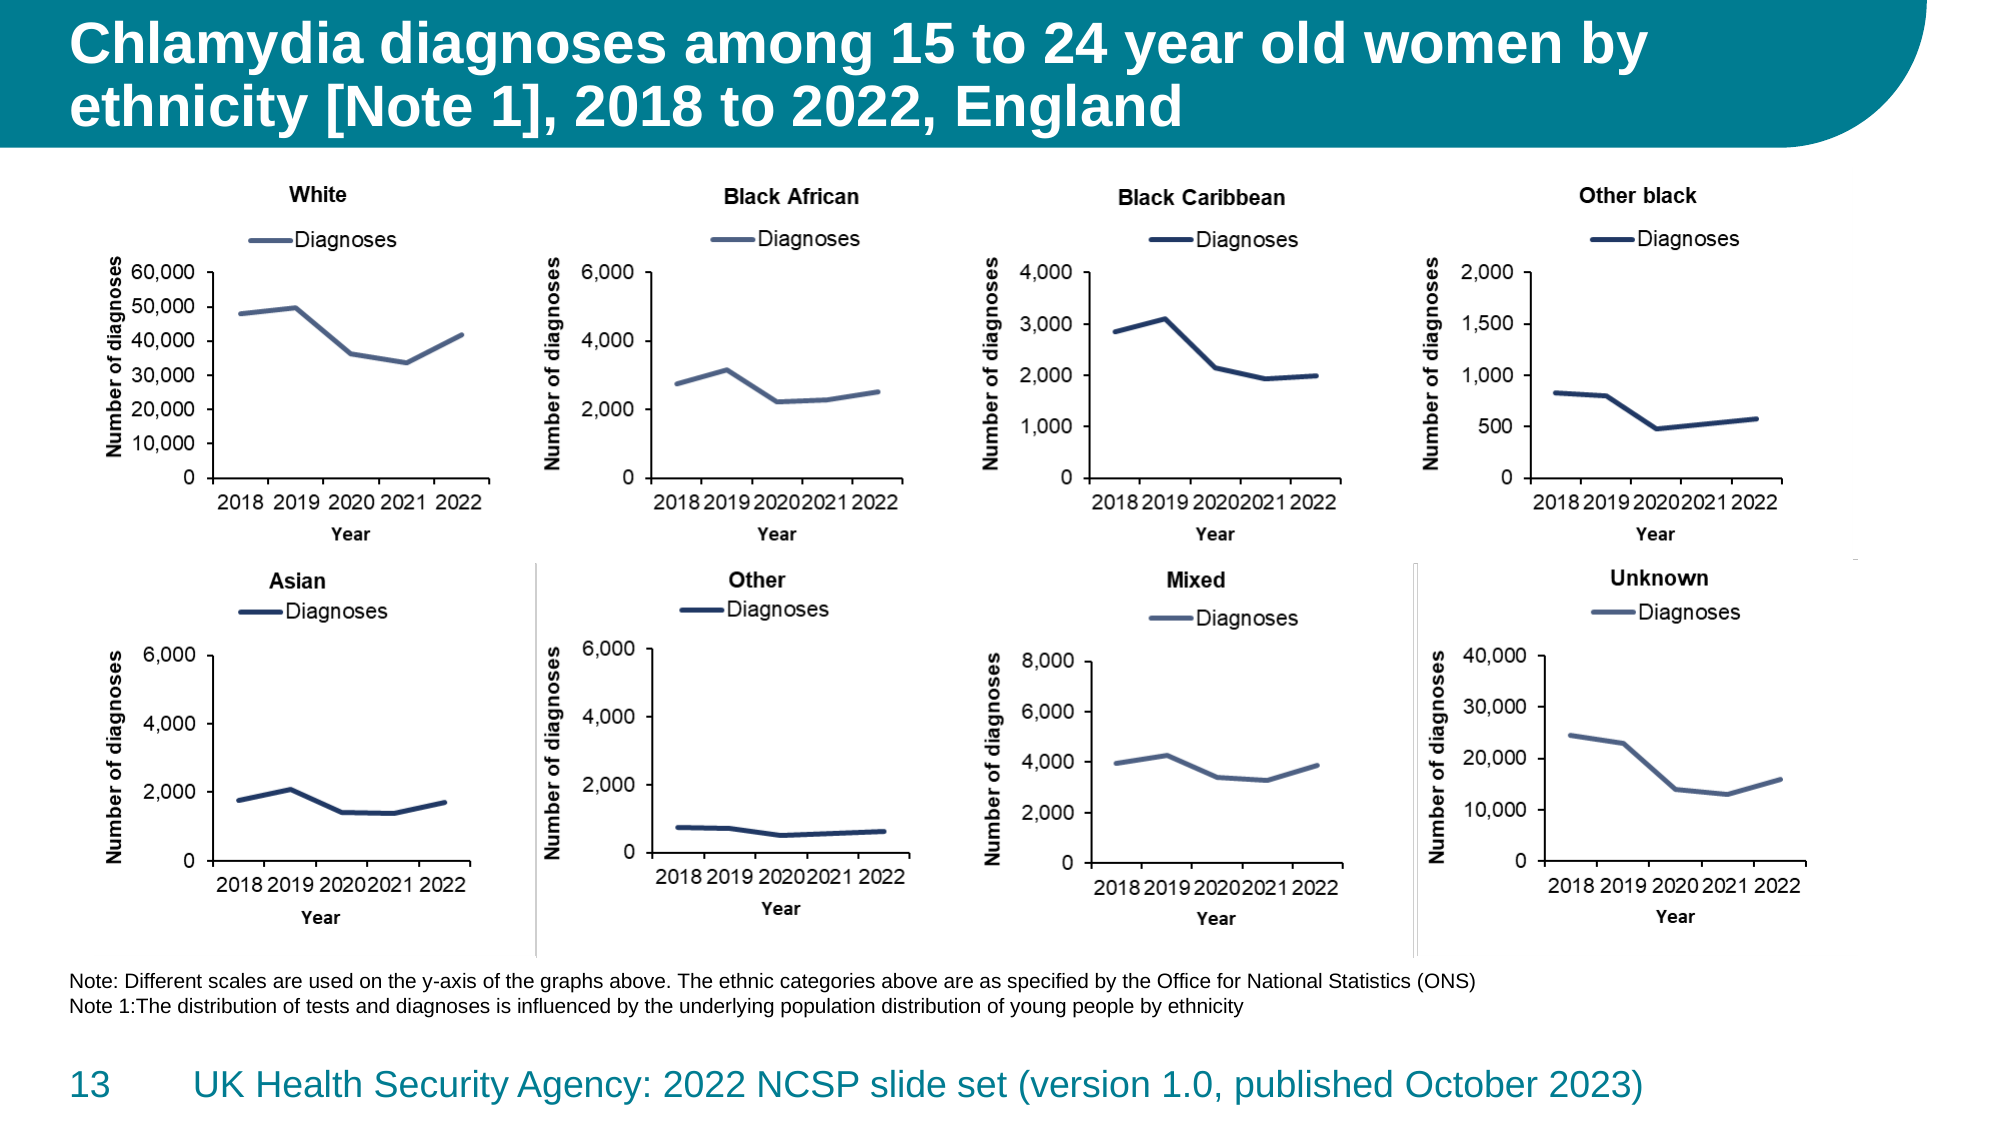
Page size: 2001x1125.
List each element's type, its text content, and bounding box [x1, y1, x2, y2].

text_box [54, 1053, 152, 1112]
text_box UK Health Security Agency: 2022 NCSP slide set (version 1.0, published October 2023) [177, 1053, 1820, 1113]
picture [94, 167, 1858, 958]
title Chlamydia diagnoses among 15 to 24 year old women by ethnicity [Note 1], 2018 to 2022, England [54, 5, 1780, 111]
text_box Note: Different scales are used on the y-axis of the graphs above. The ethnic categories above are as specified by the Office for National Statistics (ONS) Note 1:The distribution of tests and diagnoses is influenced by the underlying population distribution of young people by ethnicity [54, 960, 1898, 1051]
